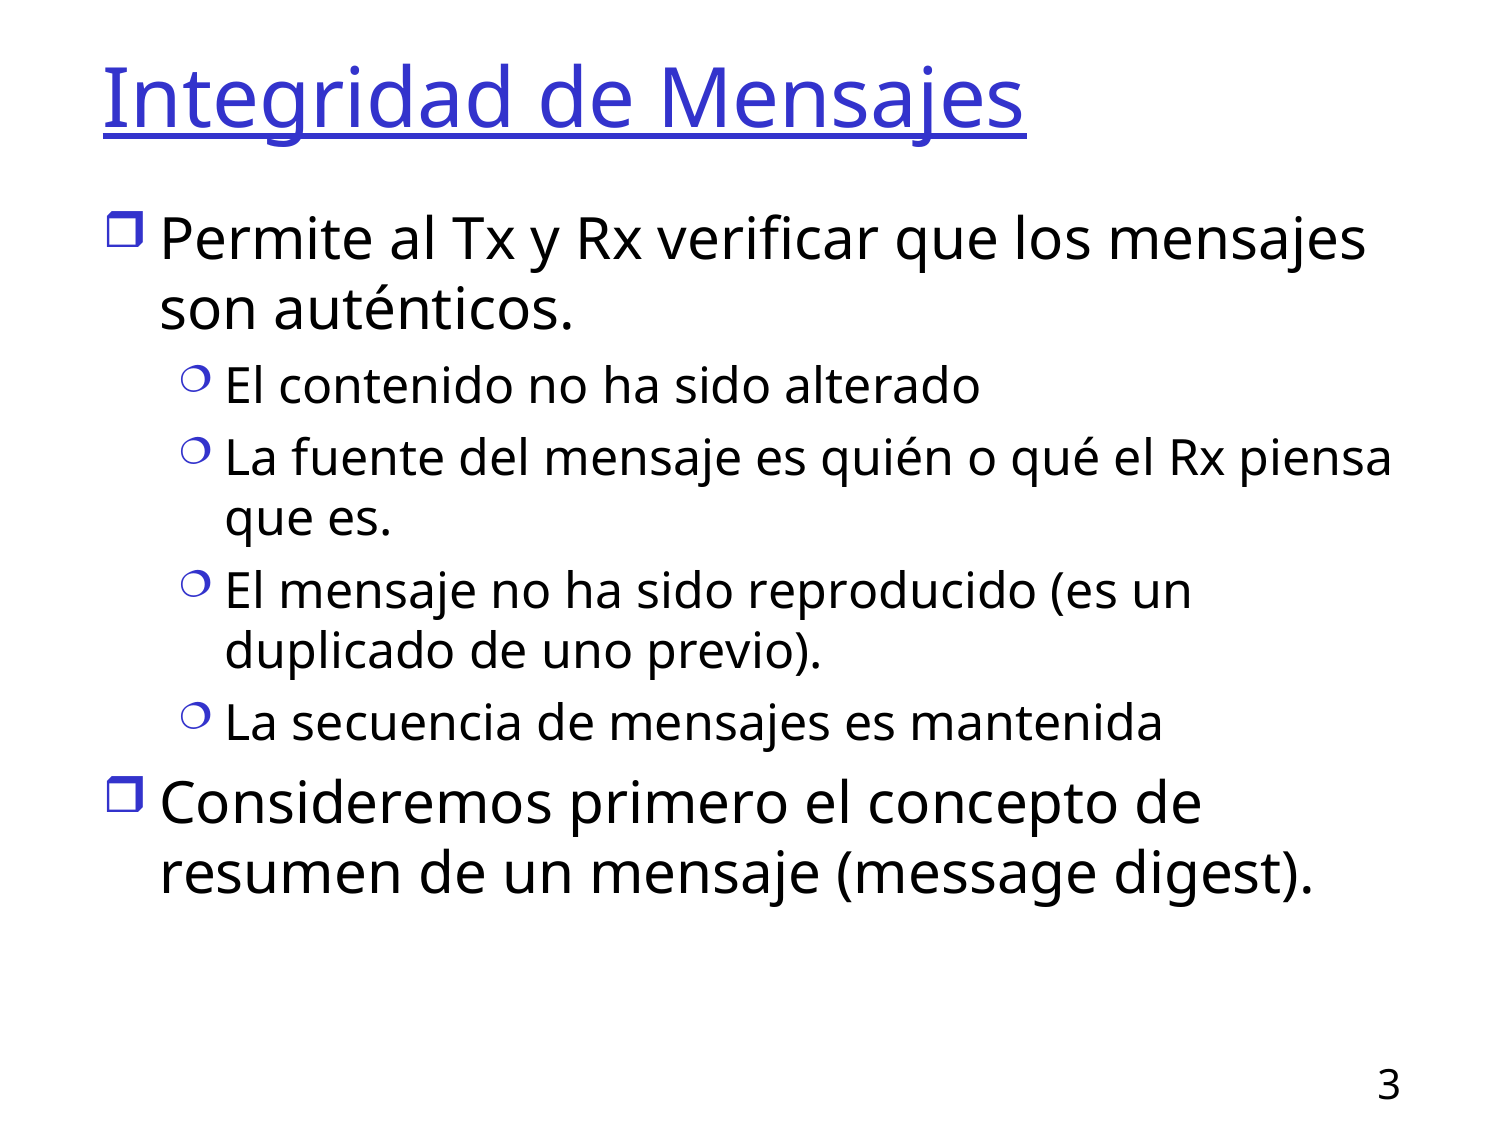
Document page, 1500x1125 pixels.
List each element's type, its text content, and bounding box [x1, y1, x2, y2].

list Permite al Tx y Rx verificar que los mensajes son auténticos. El contenido no ha sido alterado La fuente del mensaje es quién o qué el Rx piensa que es. El mensaje no ha sido reproducido (es un duplicado de uno previo). La secuencia de mensajes es mantenida Consideremos primero el concepto de resumen de un mensaje (message digest). [87, 193, 1435, 957]
title Integridad de Mensajes [87, 0, 1363, 188]
